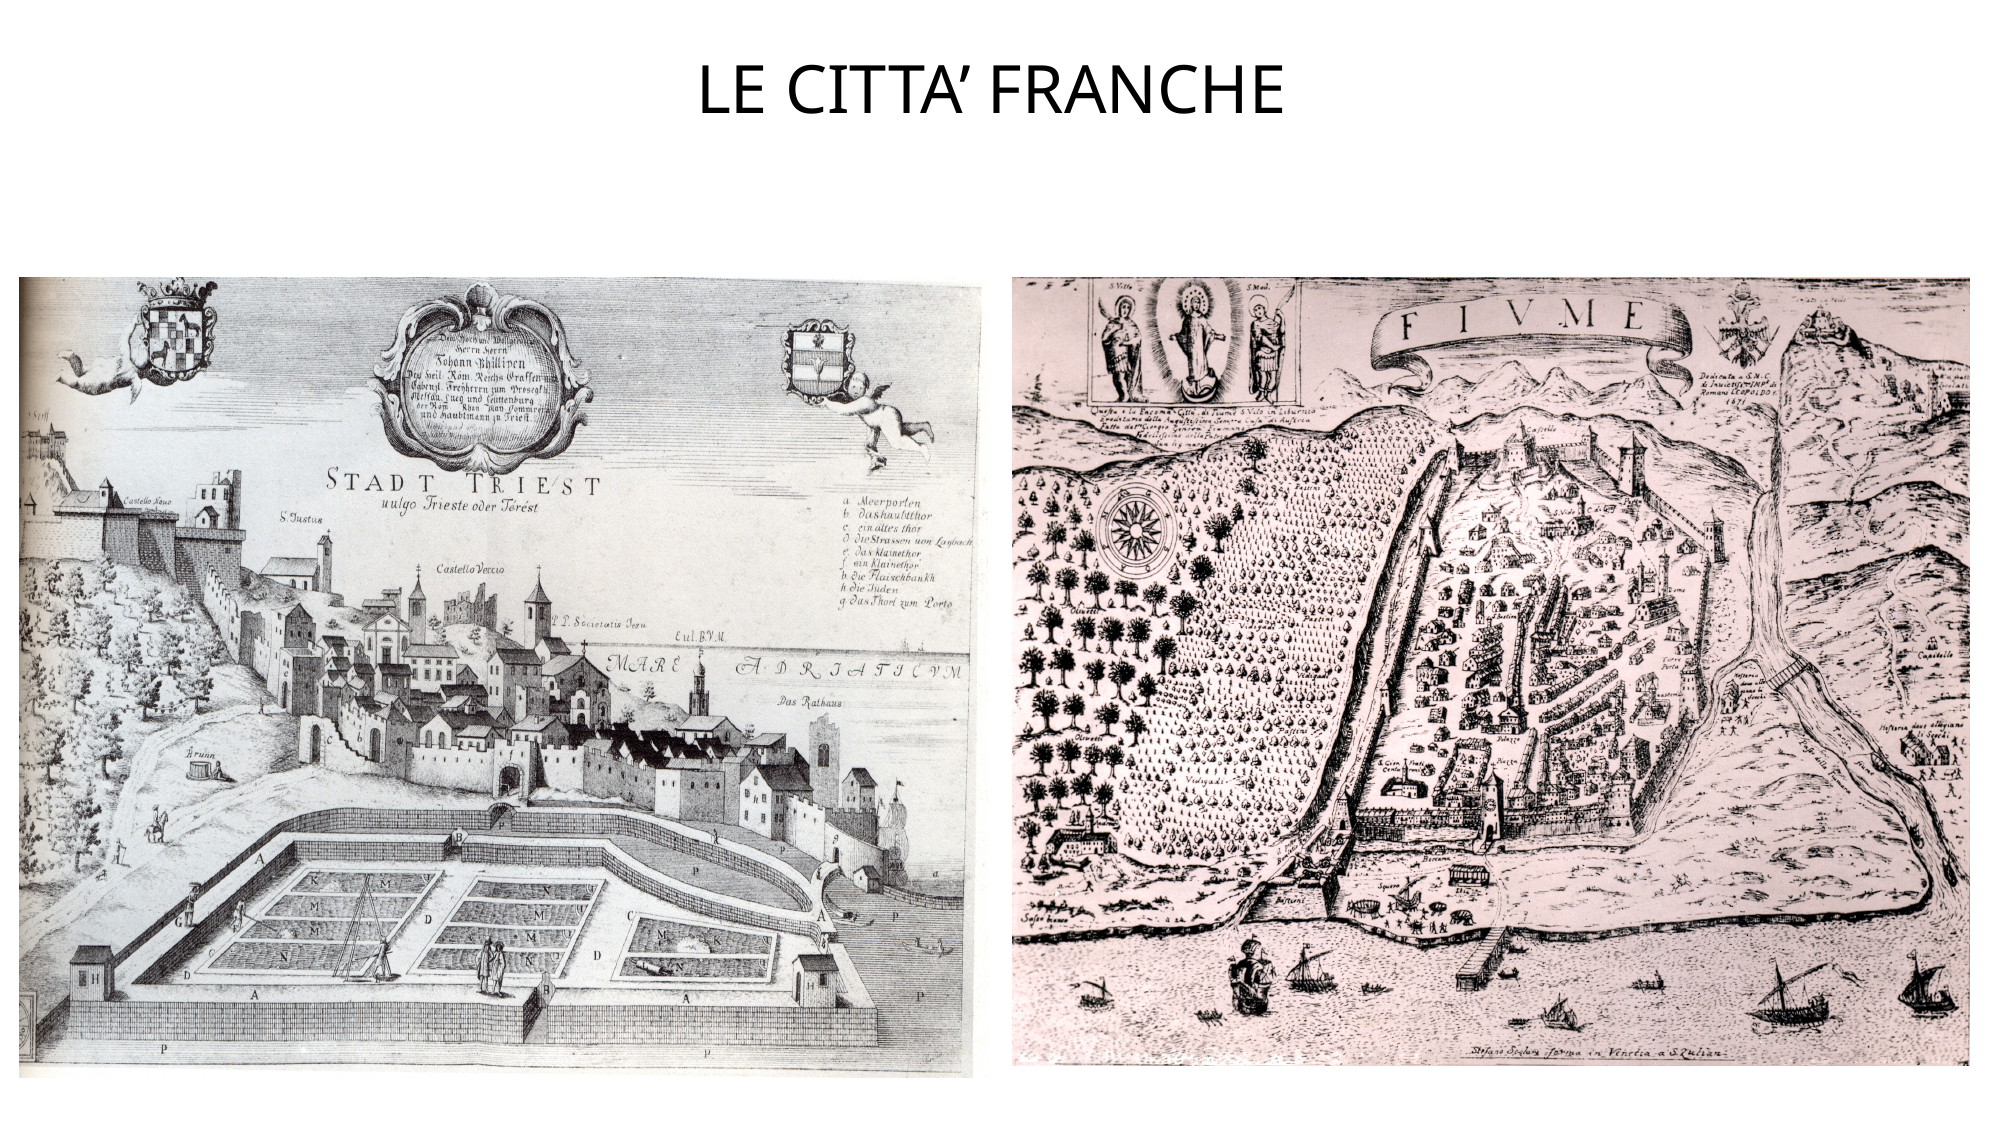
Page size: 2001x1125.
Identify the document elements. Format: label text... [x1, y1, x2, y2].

title LE CITTA’ FRANCHE [137, 0, 1863, 184]
picture [1012, 277, 1970, 1066]
picture [19, 277, 988, 1078]
